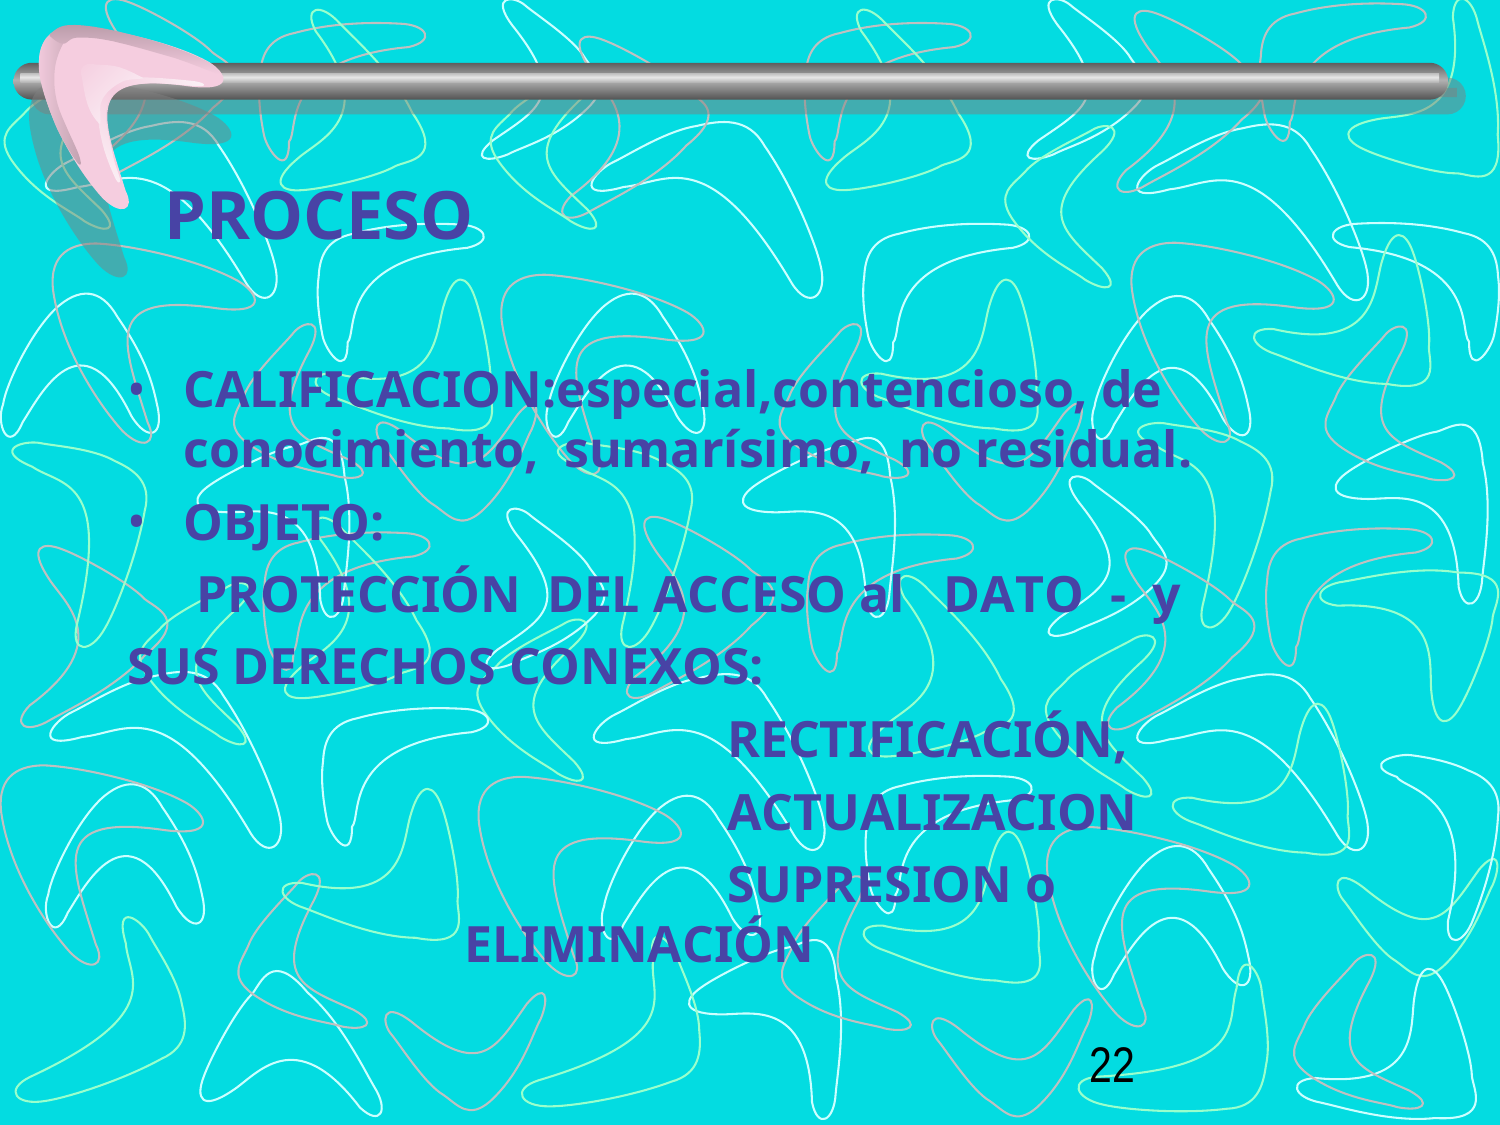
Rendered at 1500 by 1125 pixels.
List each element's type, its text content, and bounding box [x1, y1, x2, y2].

title PROCESO [150, 137, 1338, 288]
list CALIFICACION:especial,contencioso, de conocimiento, sumarísimo, no residual. OBJETO: PROTECCIÓN DEL ACCESO al DATO - y SUS DERECHOS CONEXOS: RECTIFICACIÓN, ACTUALIZACION SUPRESION o ELIMINACIÓN [112, 350, 1375, 1013]
